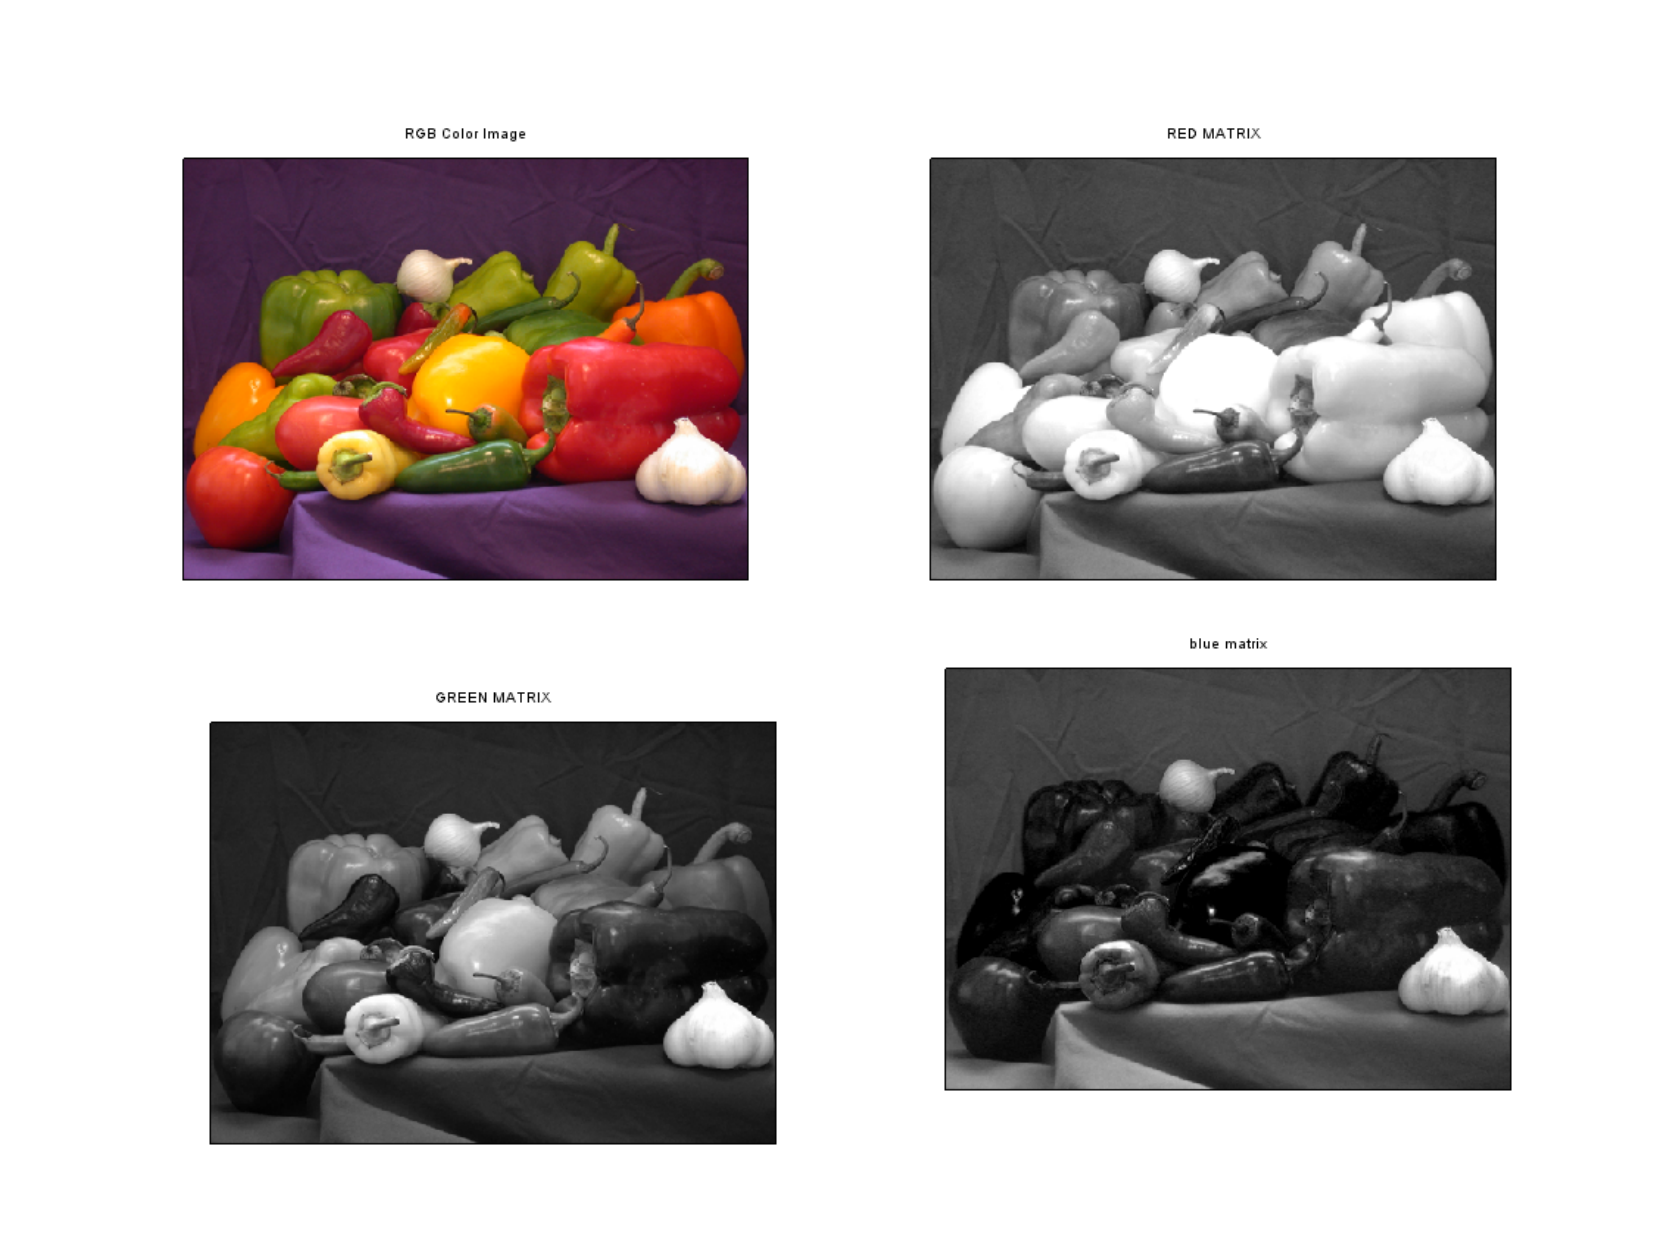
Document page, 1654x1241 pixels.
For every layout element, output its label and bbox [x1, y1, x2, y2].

picture [90, 89, 1606, 1216]
